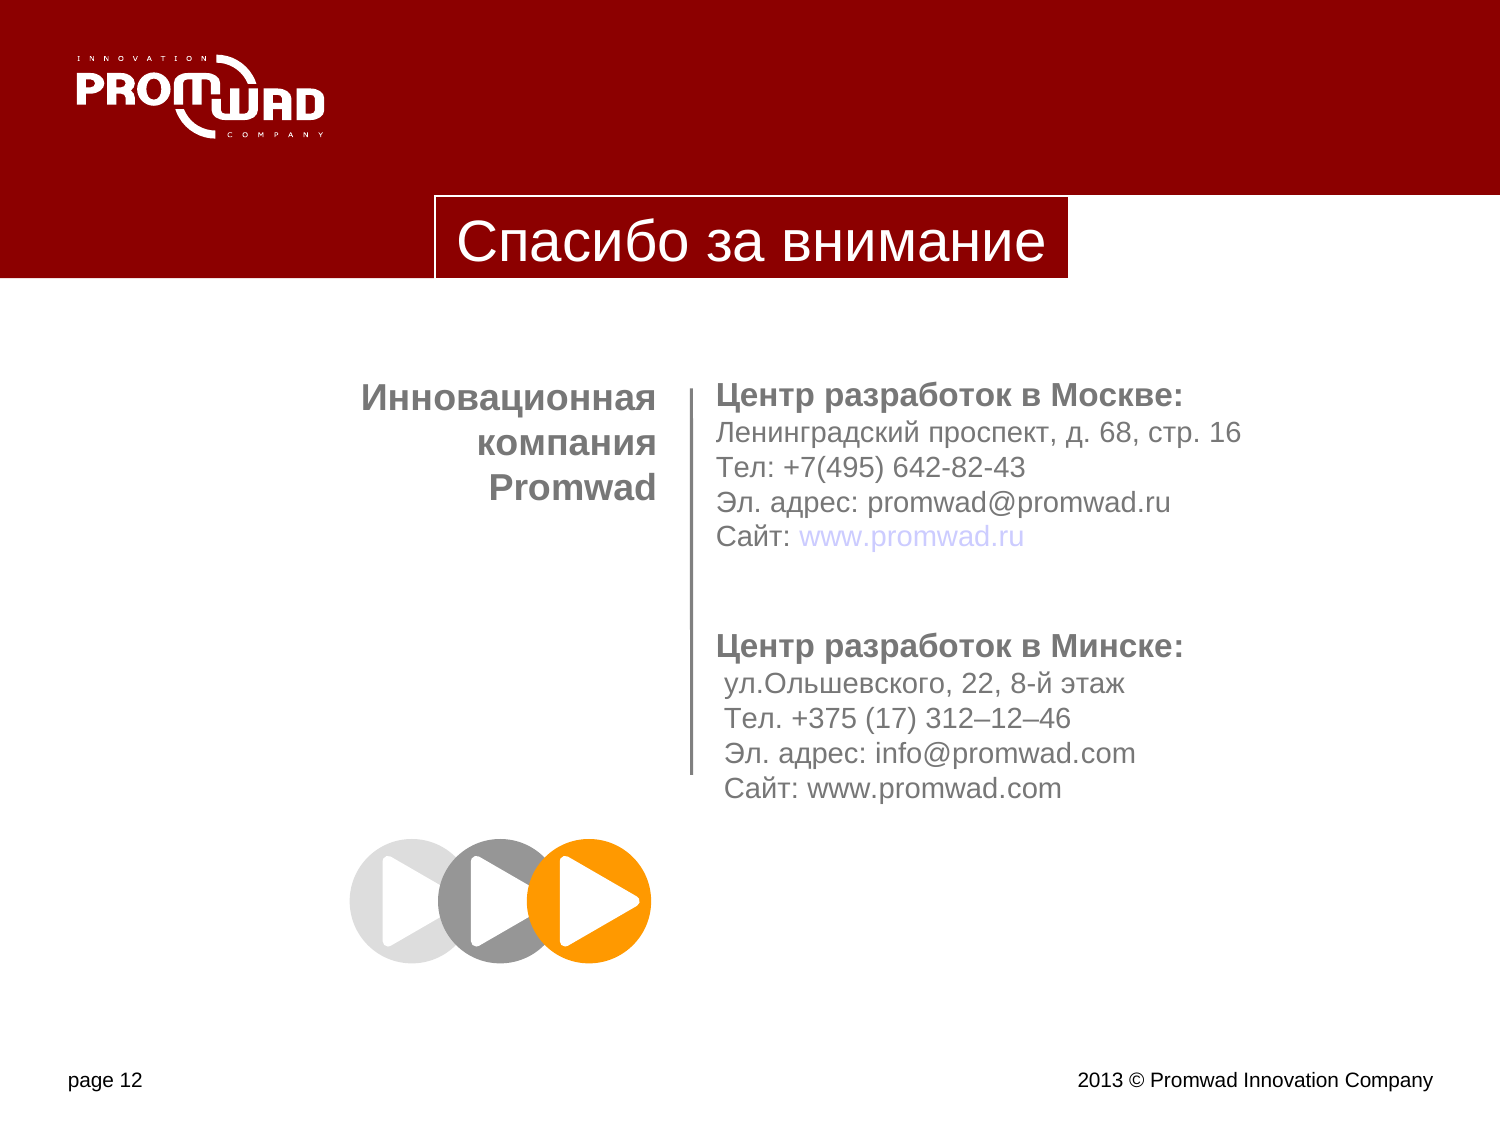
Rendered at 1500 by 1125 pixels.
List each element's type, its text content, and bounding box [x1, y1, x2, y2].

text_box Инновационная компания Promwad [140, 365, 673, 516]
text_box 2013 © Promwad Innovation Company [501, 1058, 1449, 1103]
text_box Центр разработок в Москве: Ленинградский проспект, д. 68, стр. 16 Тел: +7(495) 642-82-43 Эл. адрес: promwad@promwad.ru Сайт: www.promwad.ru Центр разработок в Минске: ул.Ольшевского, 22, 8-й этаж Тел. +375 (17) 312–12–46 Эл. адрес: info@promwad.com Сайт: www.promwad.com [701, 365, 1377, 812]
chart [348, 838, 652, 965]
text_box Спасибо за внимание [434, 196, 1070, 279]
